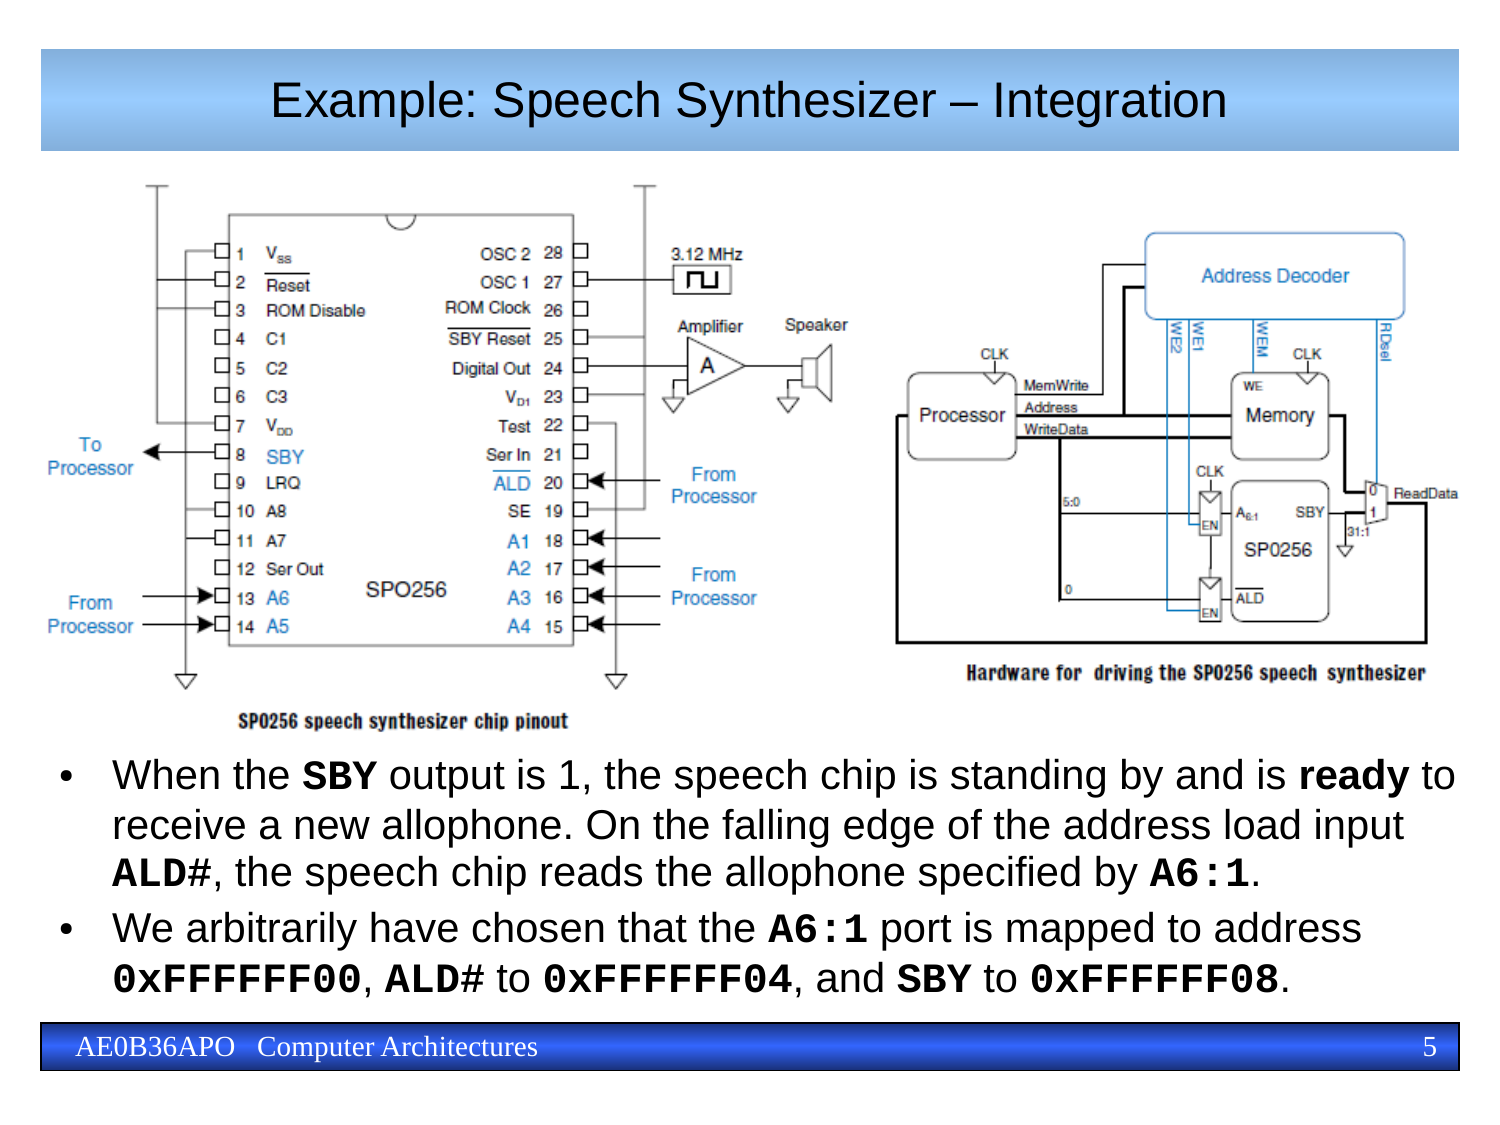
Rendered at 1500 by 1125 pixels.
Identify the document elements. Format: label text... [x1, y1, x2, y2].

list When the SBY output is 1, the speech chip is standing by and is ready to receive a new allophone. On the falling edge of the address load input ALD#, the speech chip reads the allophone specified by A6:1. We arbitrarily have chosen that the A6:1 port is mapped to address 0xFFFFFF00, ALD# to 0xFFFFFF04, and SBY to 0xFFFFFF08. [41, 751, 1459, 1021]
title Example: Speech Synthesizer – Integration [41, 49, 1459, 151]
picture [41, 154, 1478, 743]
